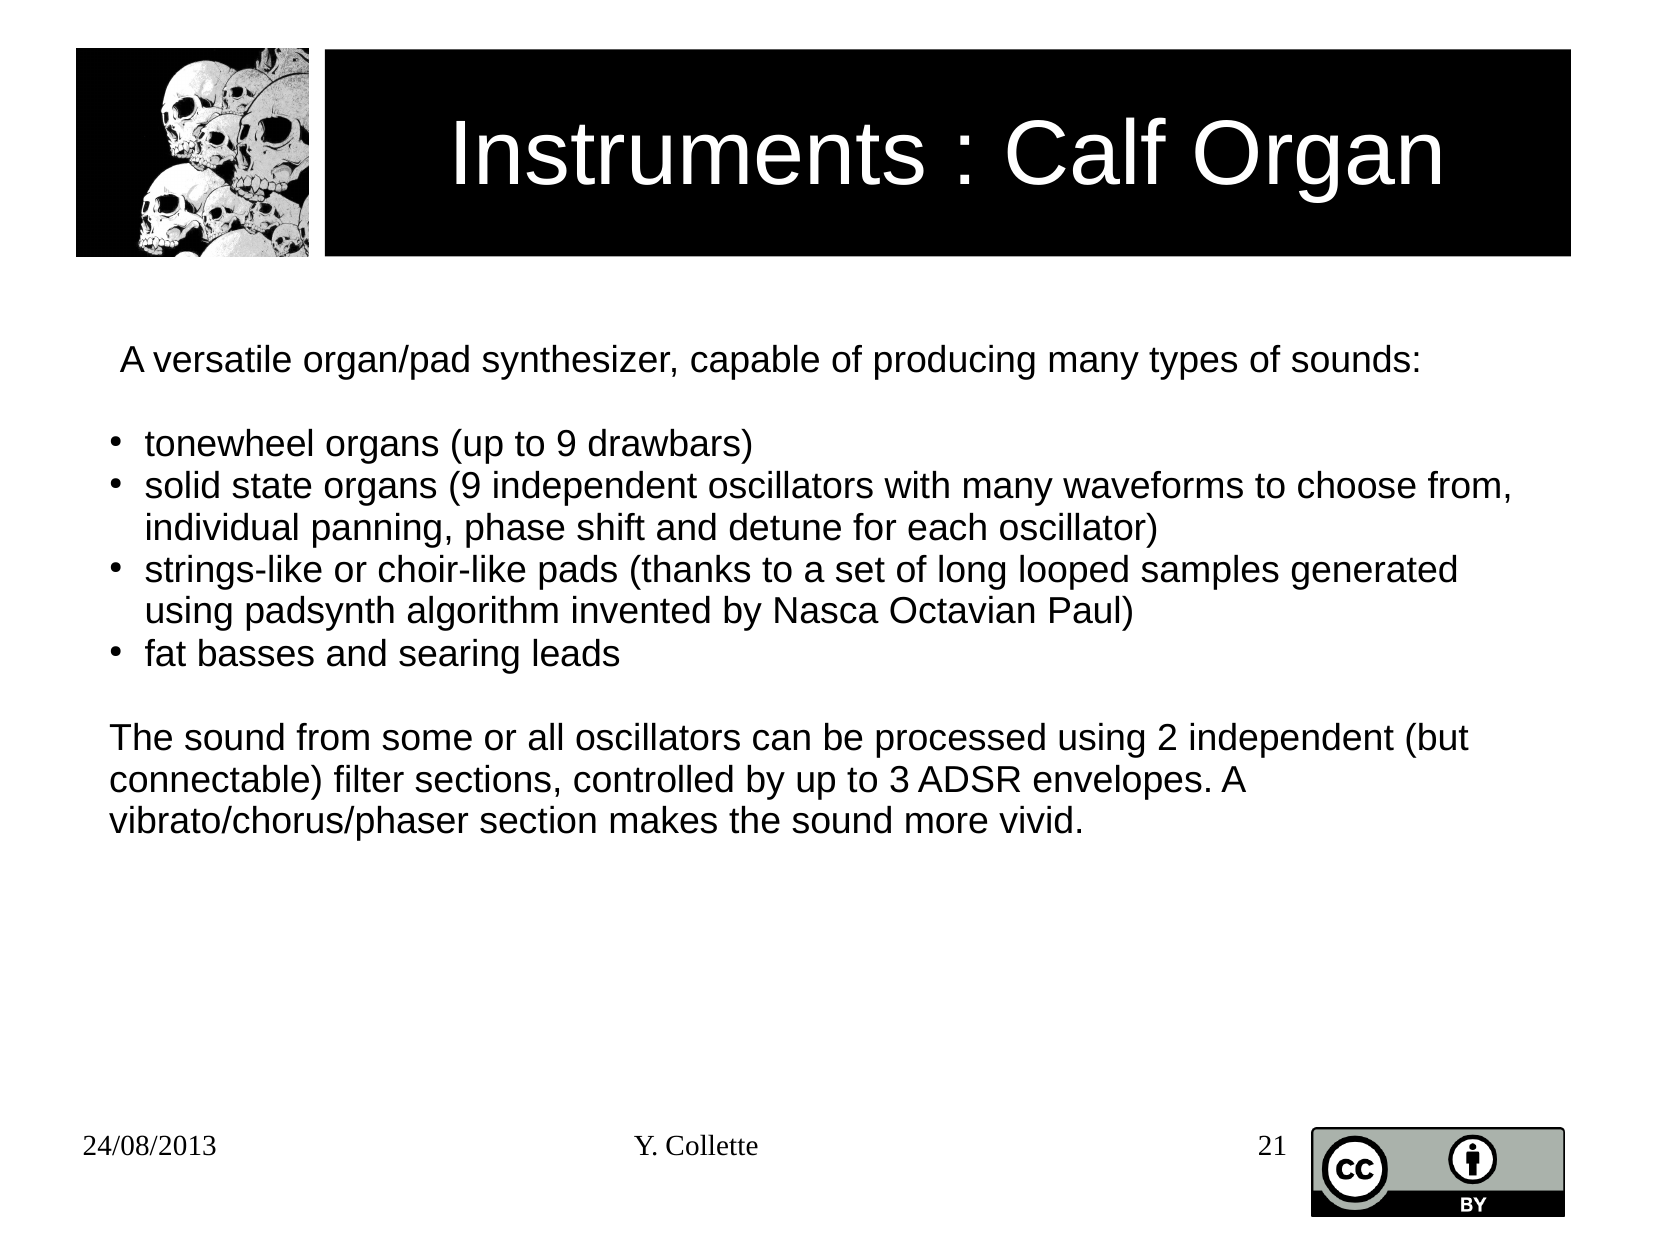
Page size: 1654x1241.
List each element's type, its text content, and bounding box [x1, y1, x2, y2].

picture [76, 48, 309, 257]
picture [1311, 1127, 1565, 1217]
text_box A versatile organ/pad synthesizer, capable of producing many types of sounds: tonewheel organs (up to 9 drawbars) solid state organs (9 independent oscillators with many waveforms to choose from, individual panning, phase shift and detune for each oscillator) strings-like or choir-like pads (thanks to a set of long looped samples generated using padsynth algorithm invented by Nasca Octavian Paul) fat basses and searing leads The sound from some or all oscillators can be processed using 2 independent (but connectable) filter sections, controlled by up to 3 ADSR envelopes. A vibrato/chorus/phaser section makes the sound more vivid. [94, 330, 1571, 850]
title Instruments : Calf Organ [324, 49, 1571, 257]
